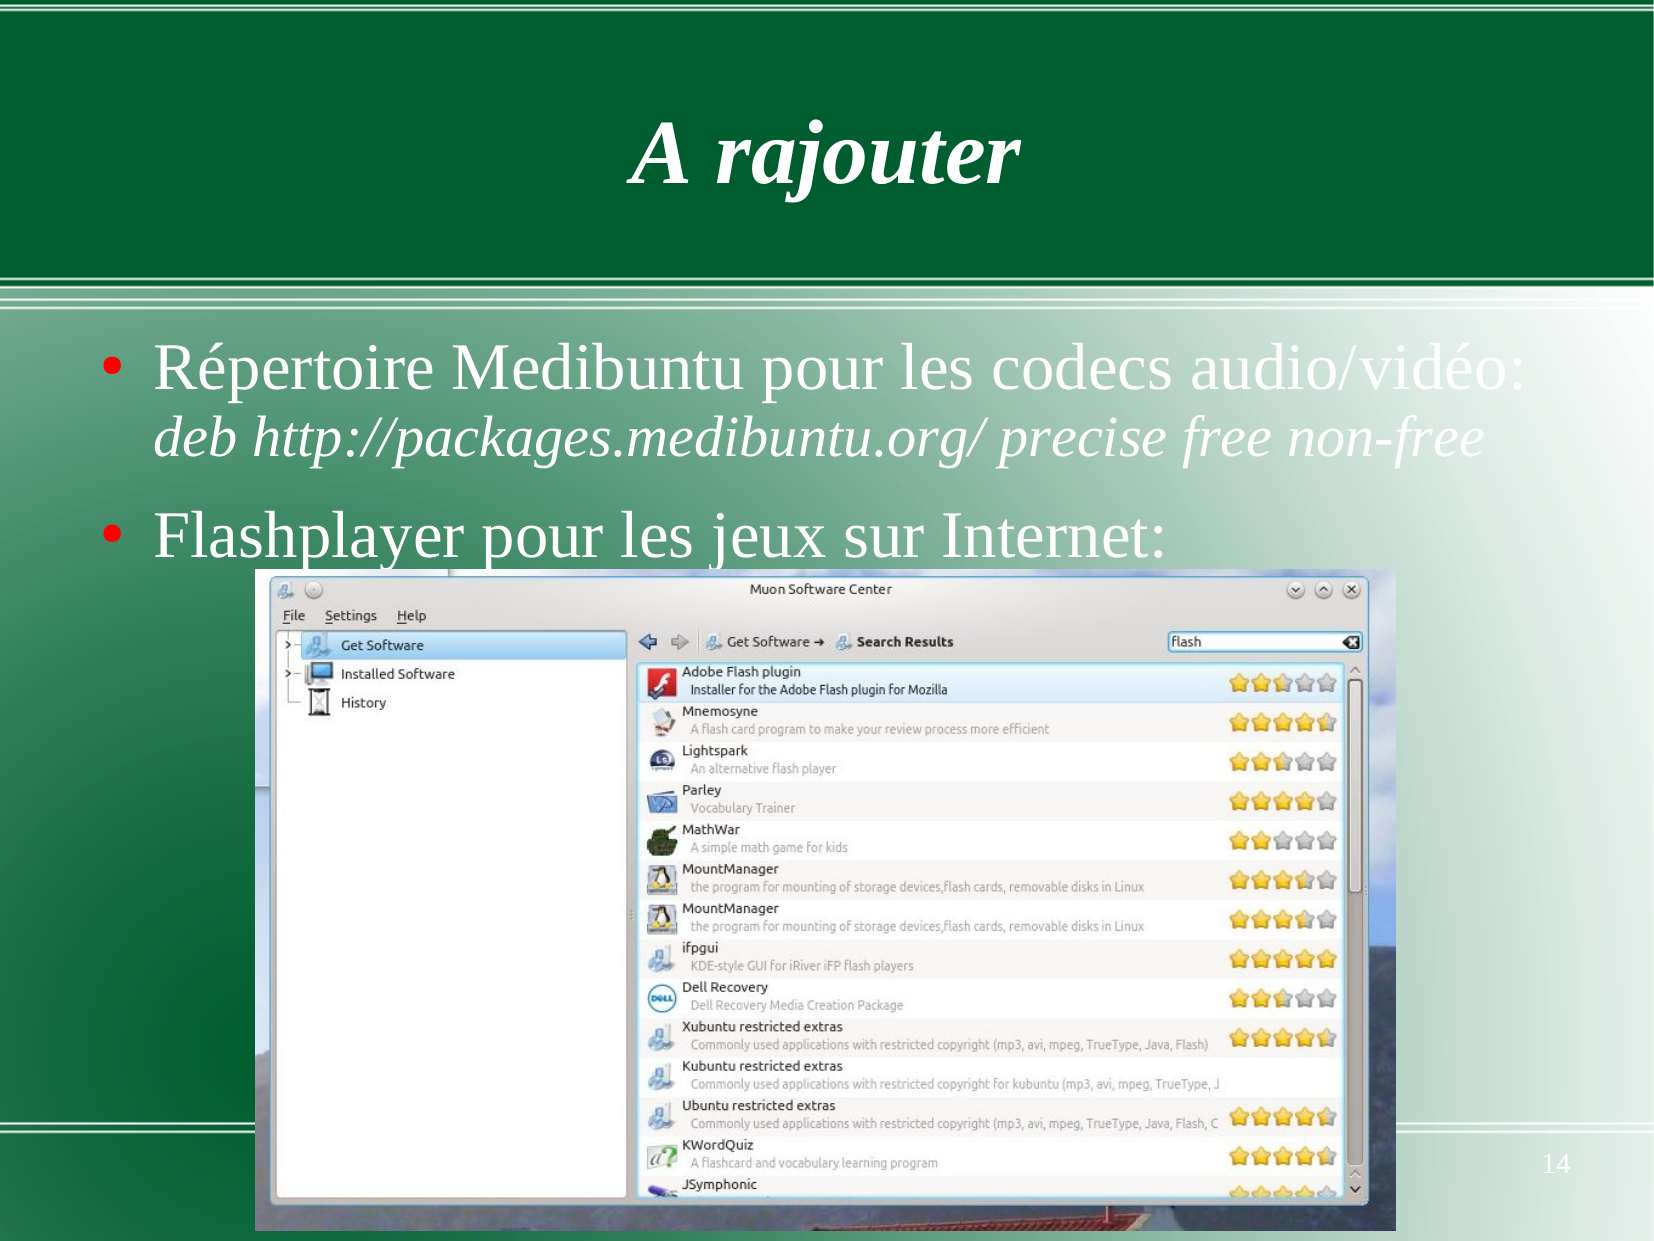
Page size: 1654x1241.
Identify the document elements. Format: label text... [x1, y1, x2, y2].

picture [0, 0, 1654, 1241]
list Répertoire Medibuntu pour les codecs audio/vidéo: deb http://packages.medibuntu.org/ precise free non-free Flashplayer pour les jeux sur Internet: [82, 330, 1571, 1050]
title A rajouter [82, 49, 1571, 257]
